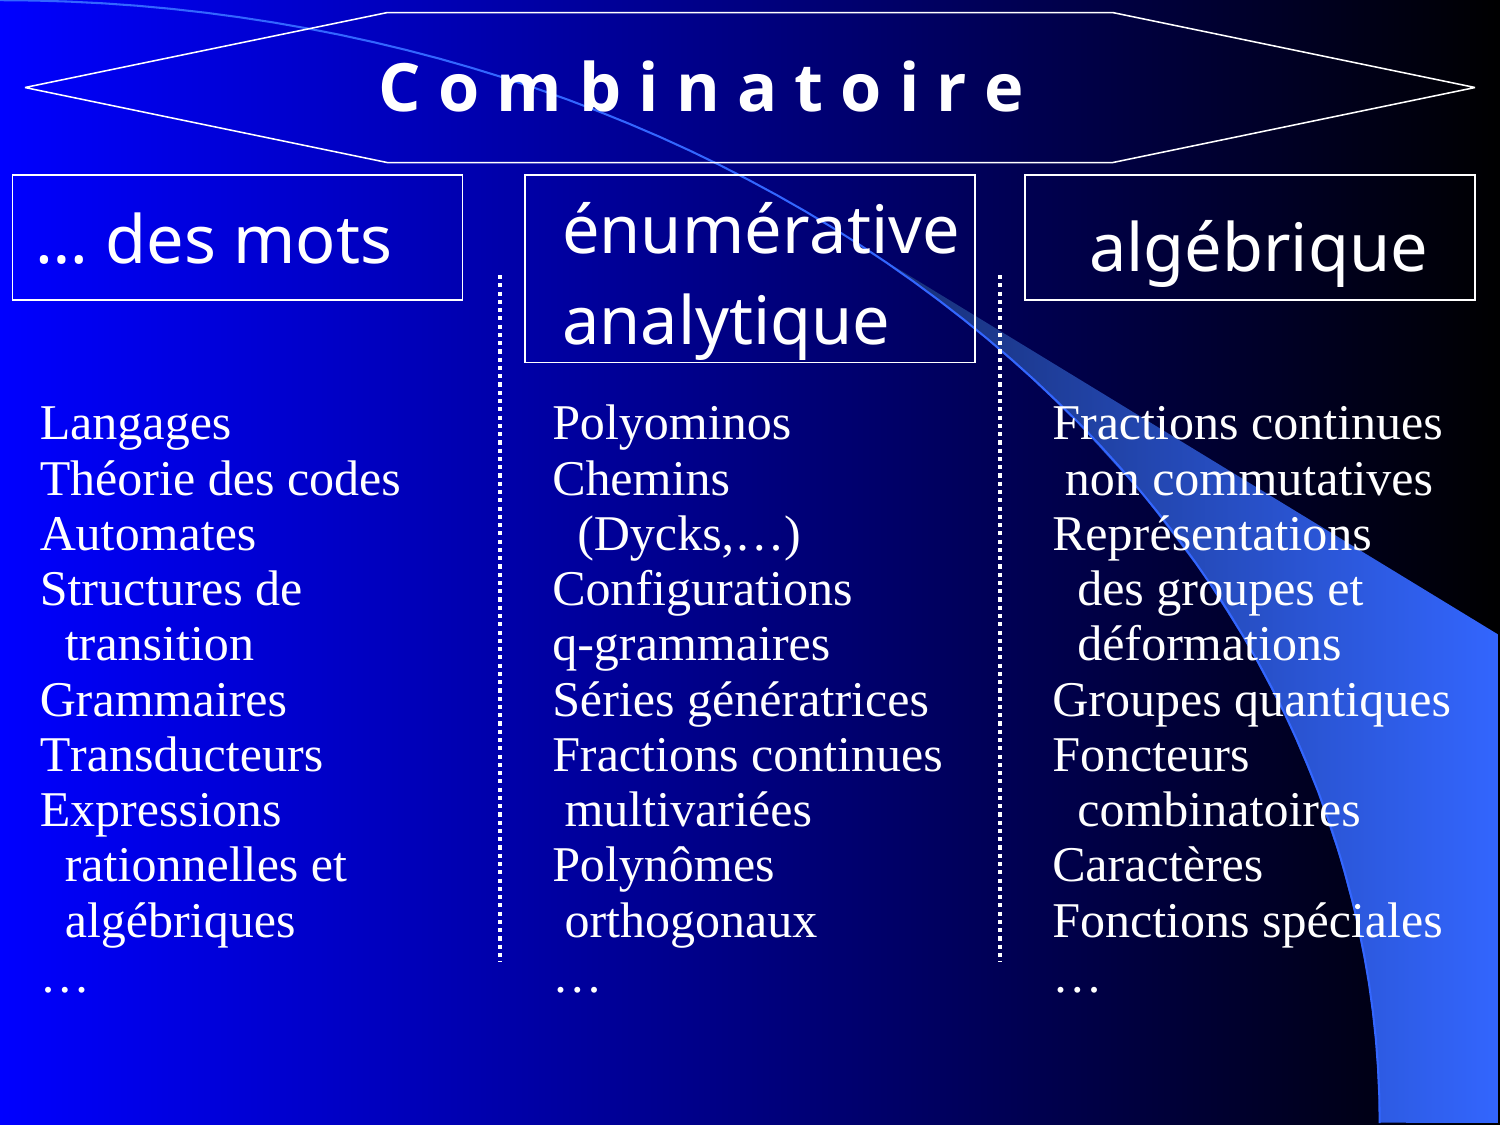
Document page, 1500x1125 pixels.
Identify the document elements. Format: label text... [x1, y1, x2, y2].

text_box C o m b i n a t o i r e [363, 32, 1040, 139]
text_box … des mots [20, 184, 408, 292]
text_box algébrique [1074, 192, 1444, 299]
text_box Fractions continues non commutatives Représentations des groupes et déformations Groupes quantiques Foncteurs combinatoires Caractères Fonctions spéciales … [1025, 387, 1467, 1011]
text_box énumérative analytique [547, 174, 976, 372]
text_box Polyominos Chemins (Dycks,…) Configurations q-grammaires Séries génératrices Fractions continues multivariées Polynômes orthogonaux … [524, 387, 959, 1011]
text_box Langages Théorie des codes Automates Structures de transition Grammaires Transducteurs Expressions rationnelles et algébriques … [12, 387, 417, 1011]
